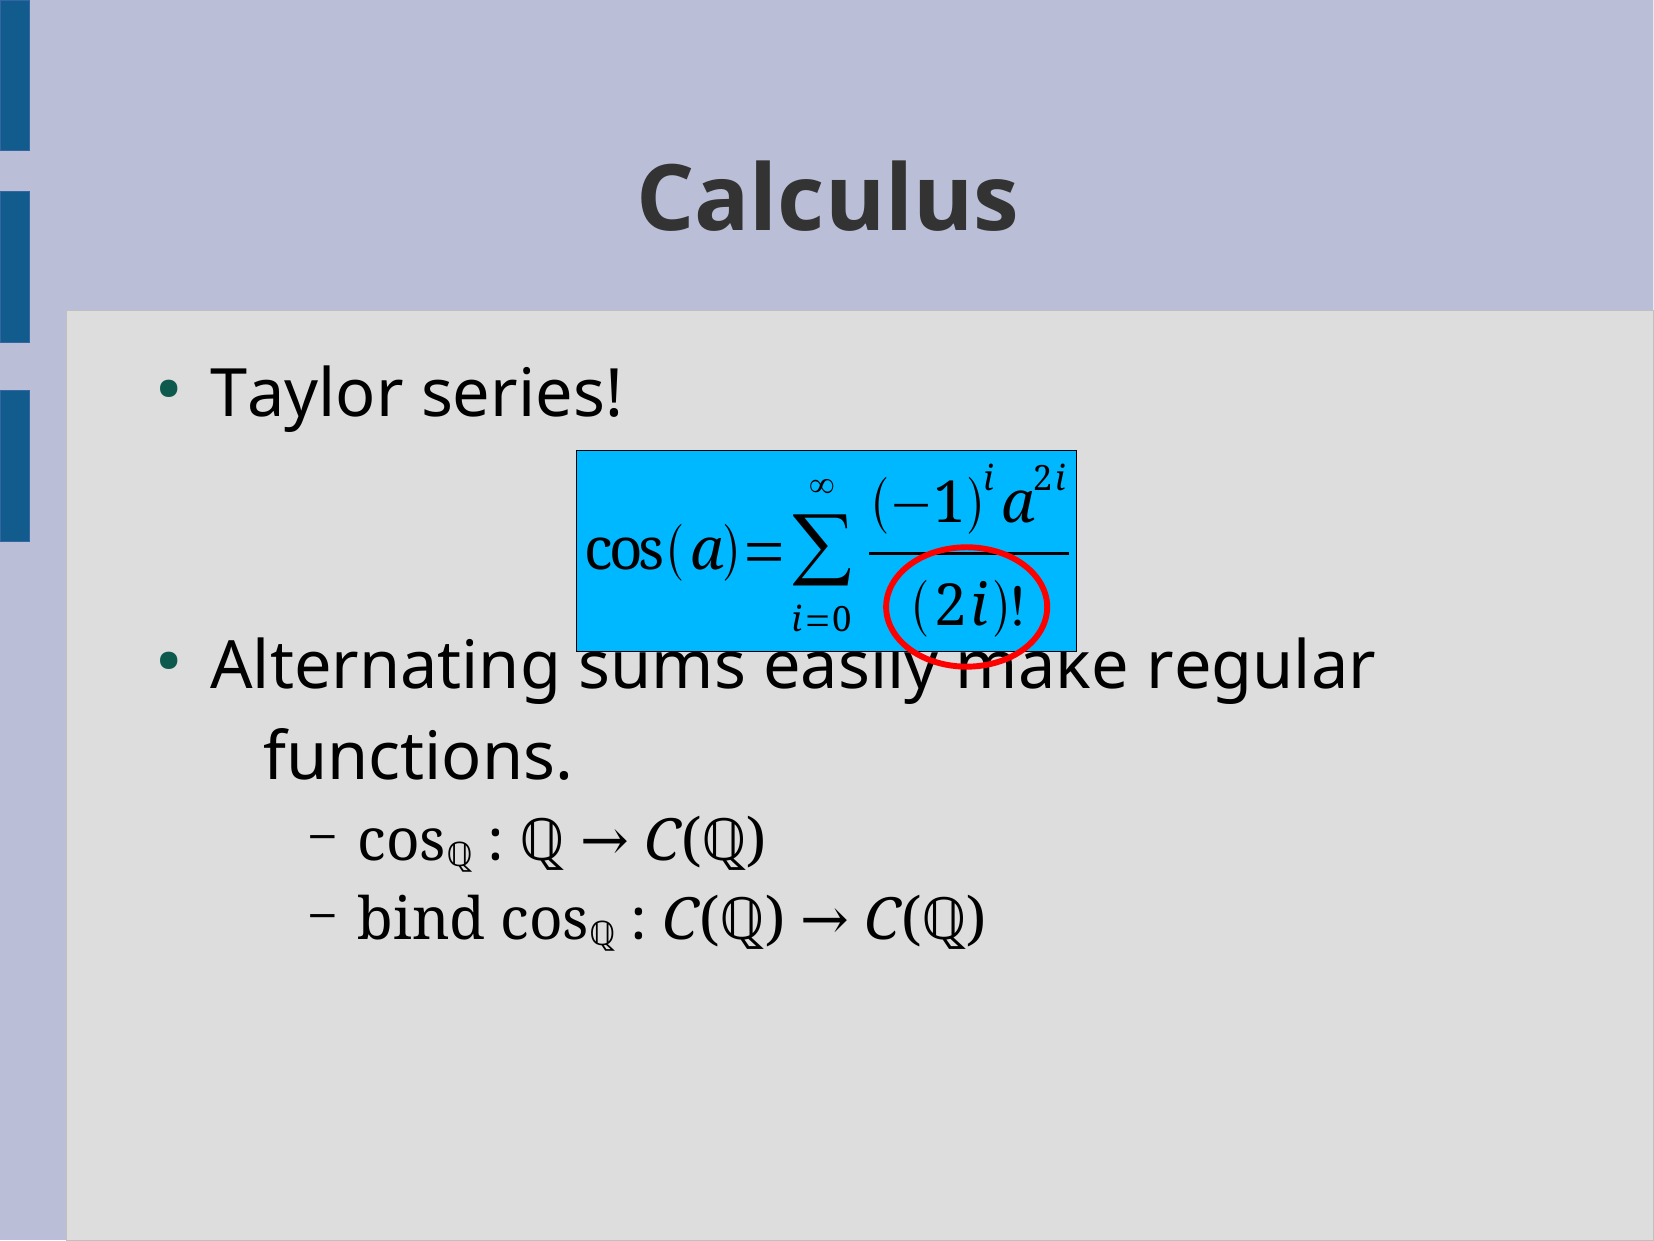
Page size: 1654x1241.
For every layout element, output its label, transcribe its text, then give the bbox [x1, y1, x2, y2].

title Calculus [121, 91, 1534, 299]
chart [576, 450, 1077, 652]
chart [890, 551, 1044, 652]
list Taylor series! Alternating sums easily make regular functions. cosℚ : ℚ → C(ℚ) bind cosℚ : C(ℚ) → C(ℚ) [121, 344, 1534, 1163]
